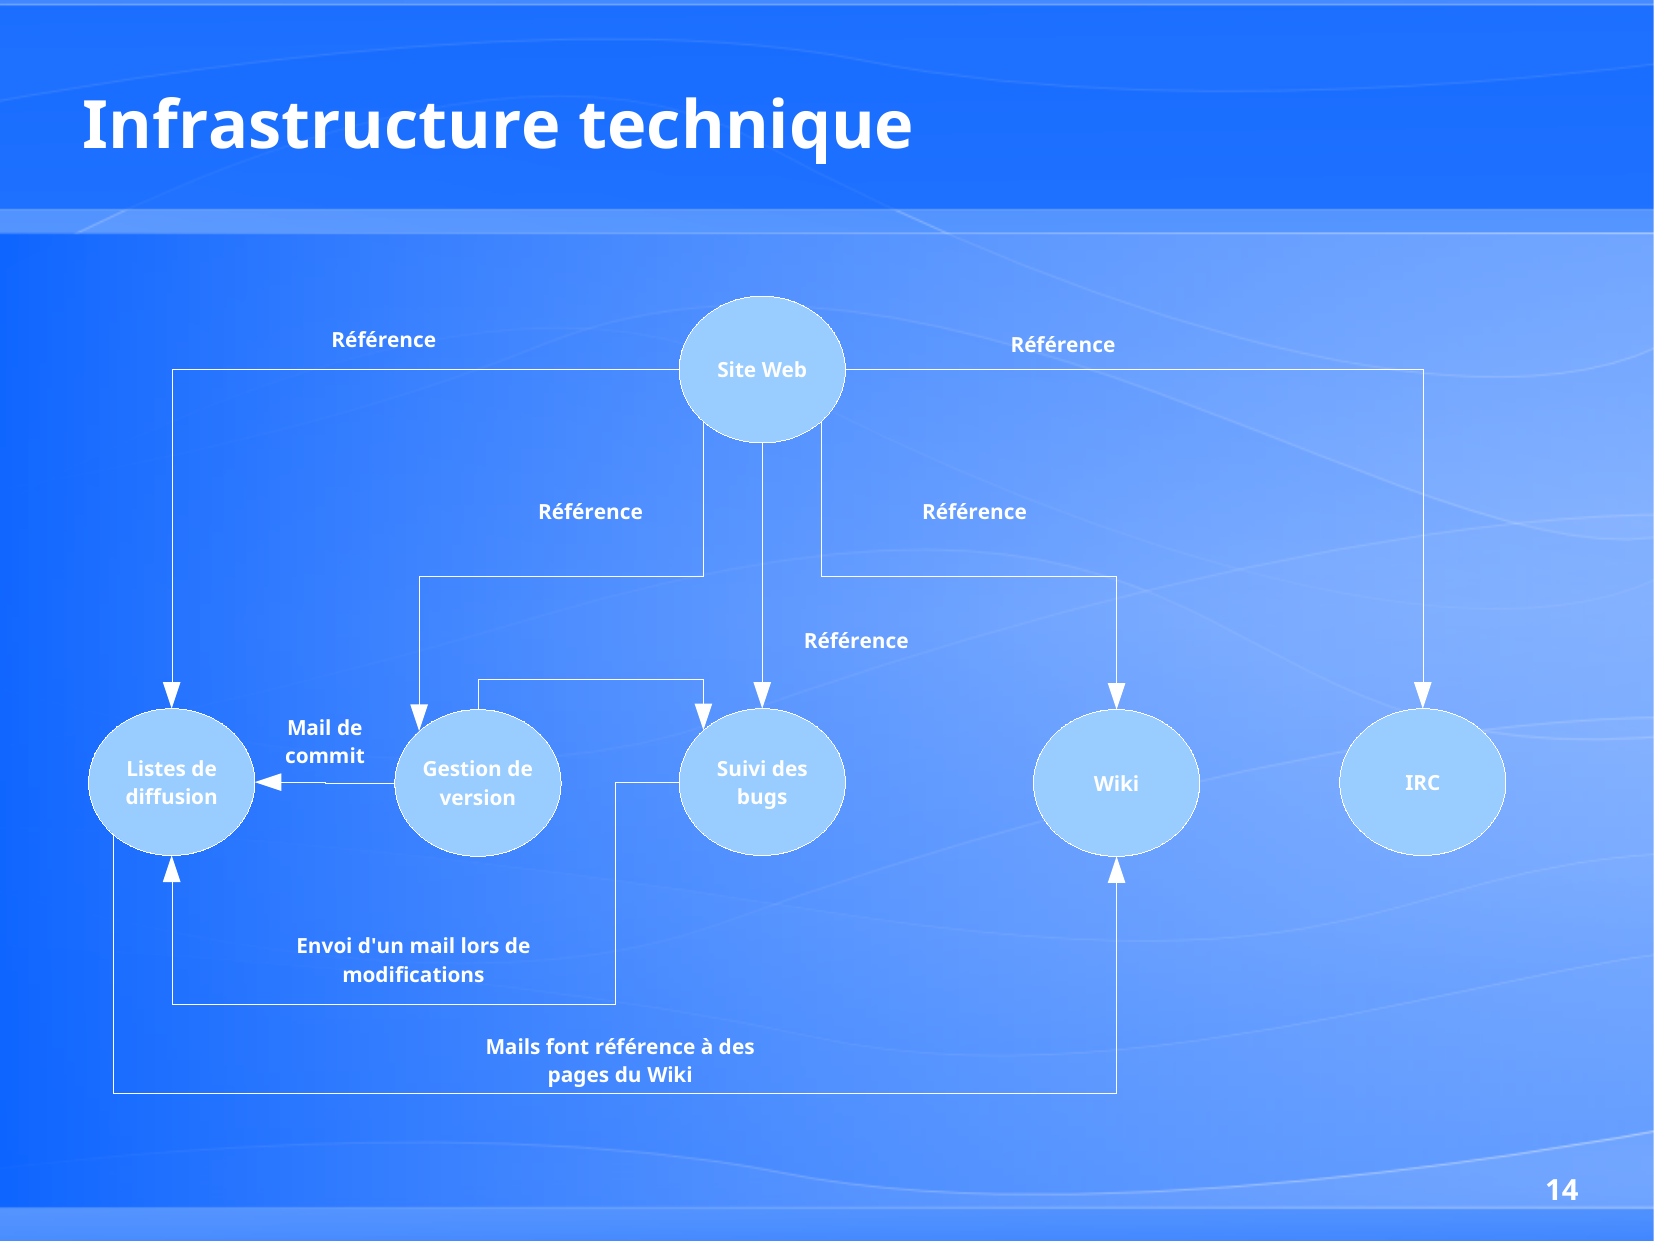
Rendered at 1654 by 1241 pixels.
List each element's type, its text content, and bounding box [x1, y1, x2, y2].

text_box Site Web [679, 296, 846, 443]
picture [0, 0, 1654, 1241]
text_box Mails font référence à des pages du Wiki [442, 1028, 798, 1092]
text_box Mail de commit [265, 709, 384, 773]
title Infrastructure technique [23, 15, 1625, 229]
text_box Référence [295, 320, 473, 360]
text_box IRC [1339, 708, 1506, 856]
text_box Gestion de version [394, 709, 562, 857]
text_box Envoi d'un mail lors de modifications [265, 928, 562, 992]
text_box Référence [885, 492, 1063, 532]
text_box Suivi des bugs [679, 708, 846, 856]
text_box Wiki [1033, 709, 1200, 857]
text_box Référence [974, 325, 1152, 365]
text_box Référence [501, 492, 680, 532]
text_box Référence [767, 620, 945, 660]
text_box Listes de diffusion [88, 708, 255, 856]
